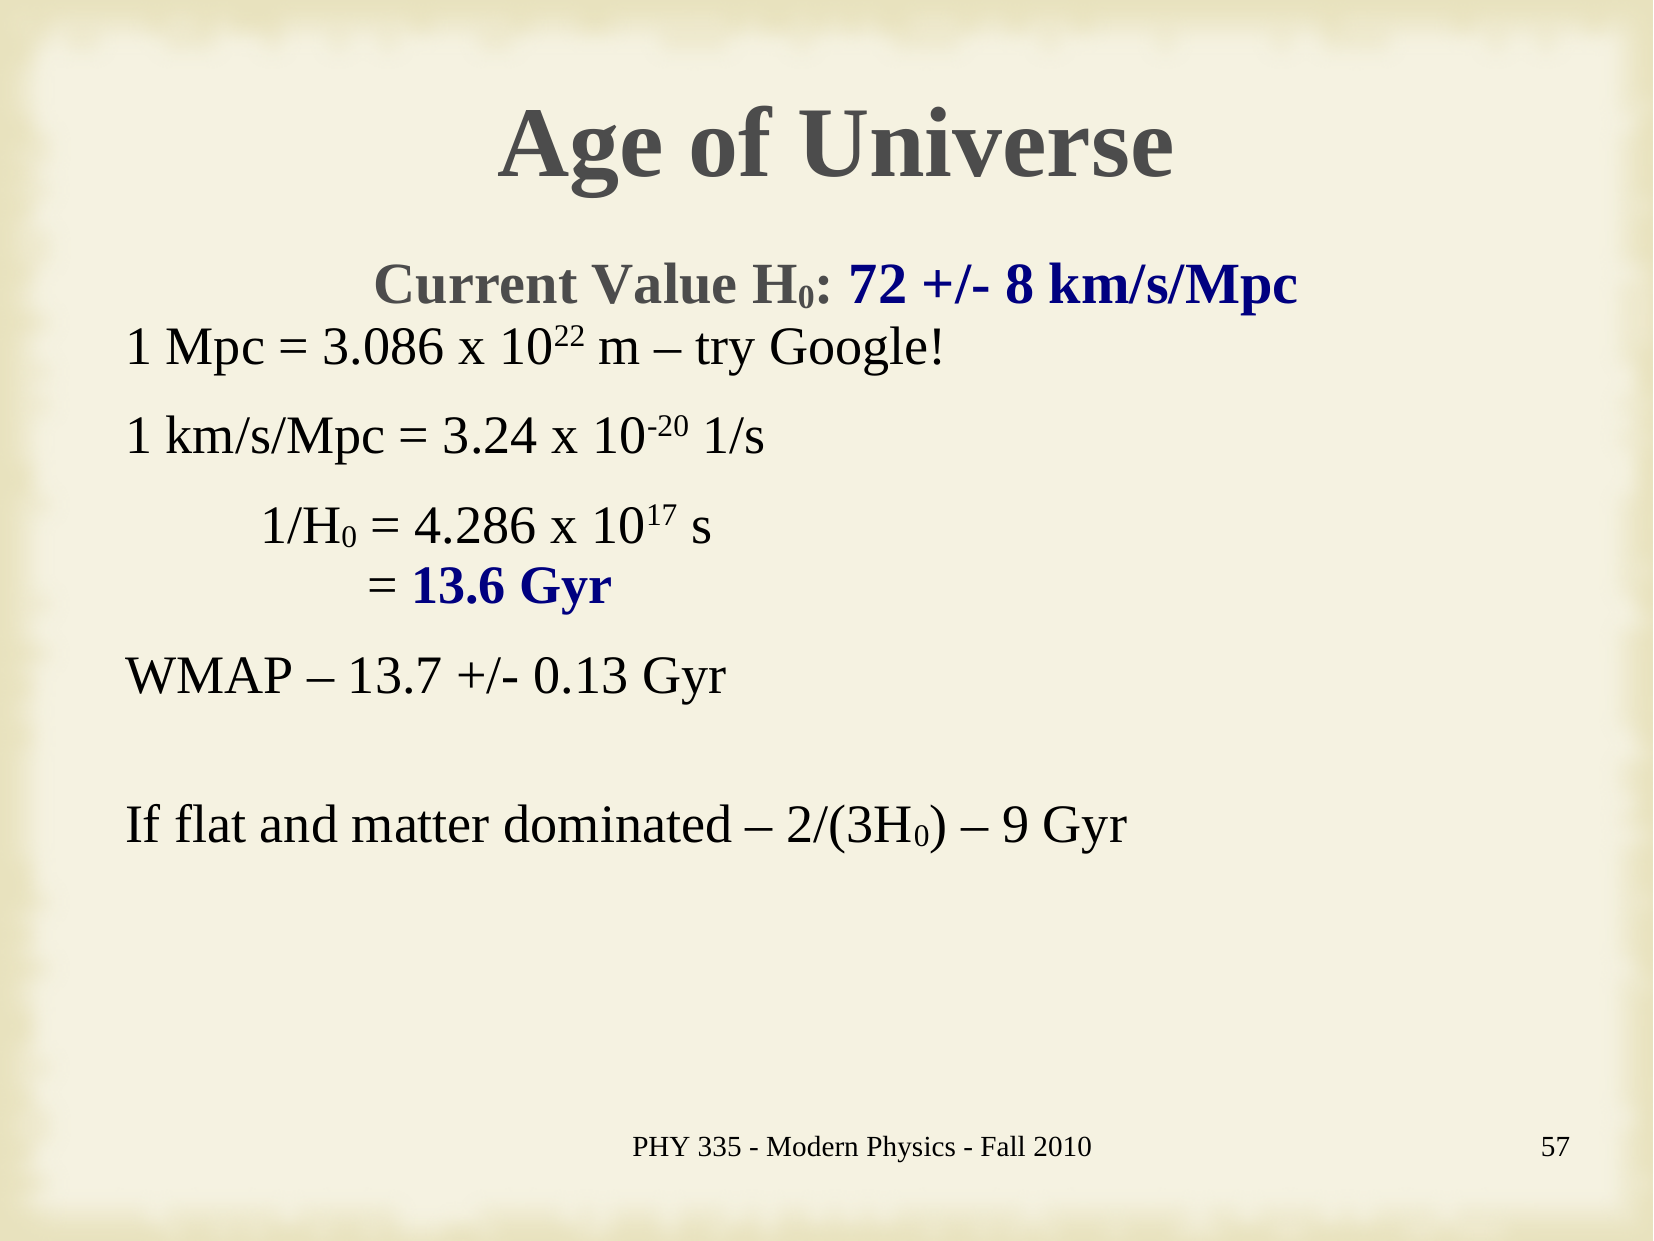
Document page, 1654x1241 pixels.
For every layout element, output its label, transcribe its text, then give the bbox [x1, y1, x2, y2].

text_box Current Value H0: 72 +/- 8 km/s/Mpc 1 Mpc = 3.086 x 1022 m – try Google! 1 km/s/Mpc = 3.24 x 10-20 1/s 1/H0 = 4.286 x 1017 s = 13.6 Gyr WMAP – 13.7 +/- 0.13 Gyr If flat and matter dominated – 2/(3H0) – 9 Gyr [92, 244, 1581, 1063]
text_box Age of Universe [92, 38, 1581, 244]
picture [0, 0, 1653, 1241]
